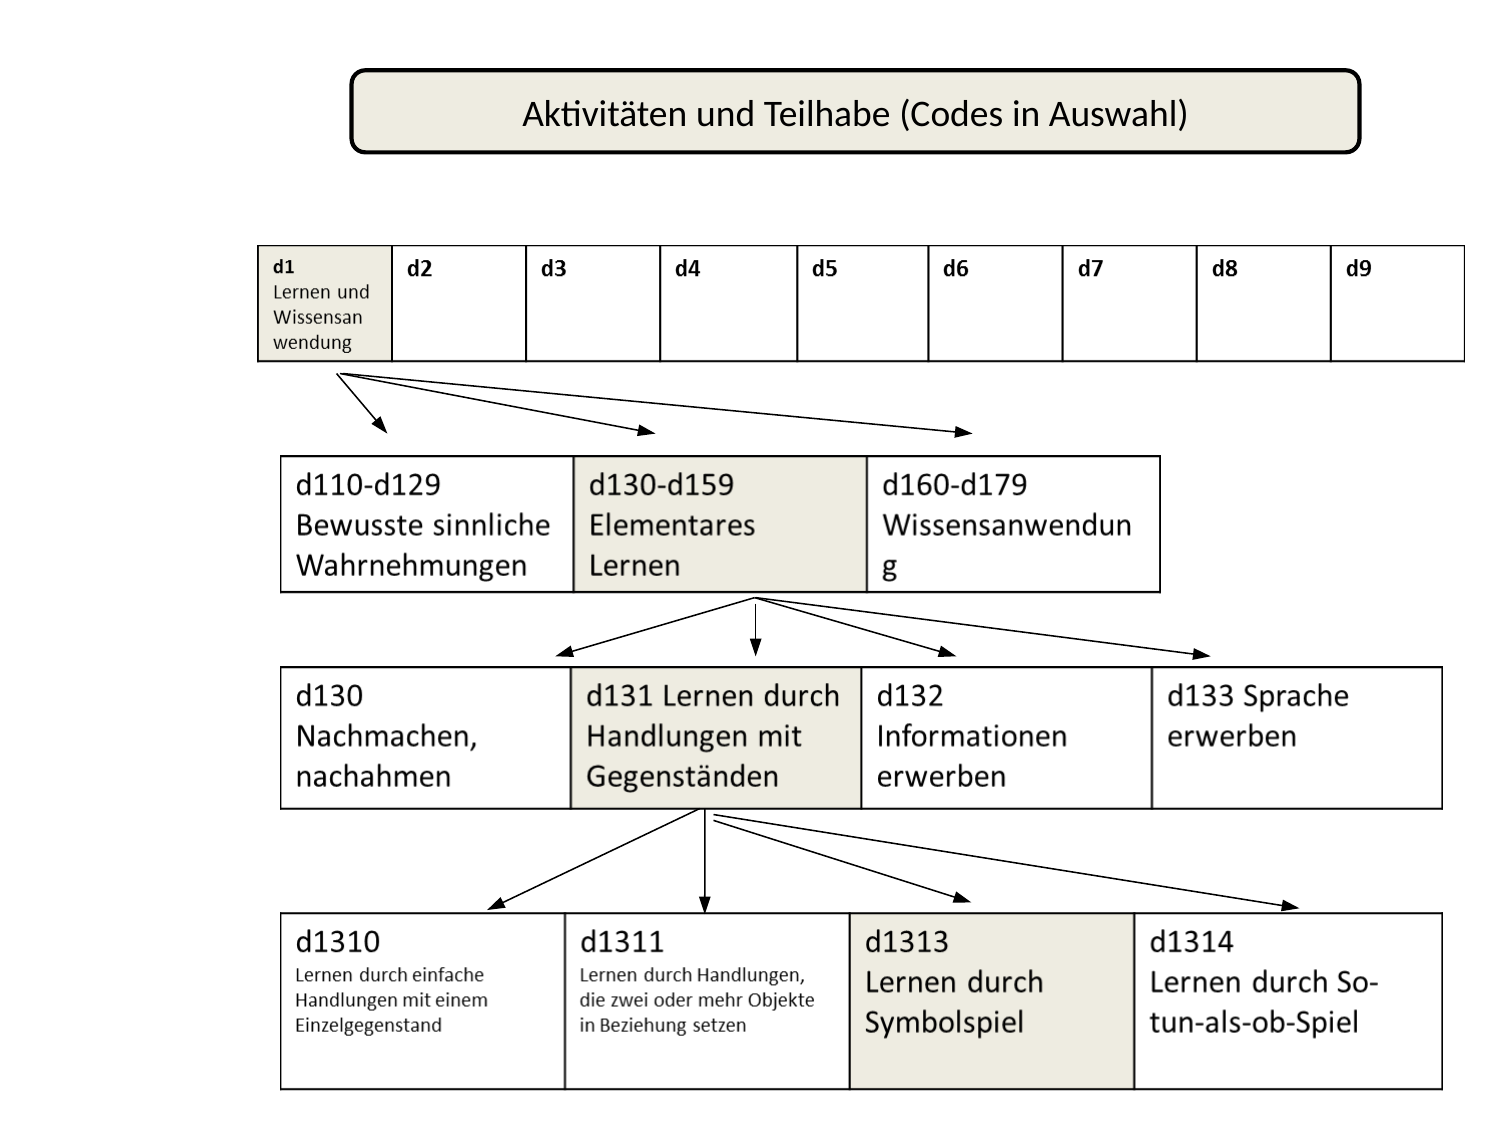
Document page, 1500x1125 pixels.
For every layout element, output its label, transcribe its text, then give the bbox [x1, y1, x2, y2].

picture [733, 599, 777, 606]
picture [280, 665, 1443, 817]
picture [280, 910, 1443, 1102]
picture [776, 602, 806, 606]
picture [257, 246, 1465, 368]
picture [280, 454, 1161, 606]
text_box Aktivitäten und Teilhabe (Codes in Auswahl) [351, 70, 1360, 153]
